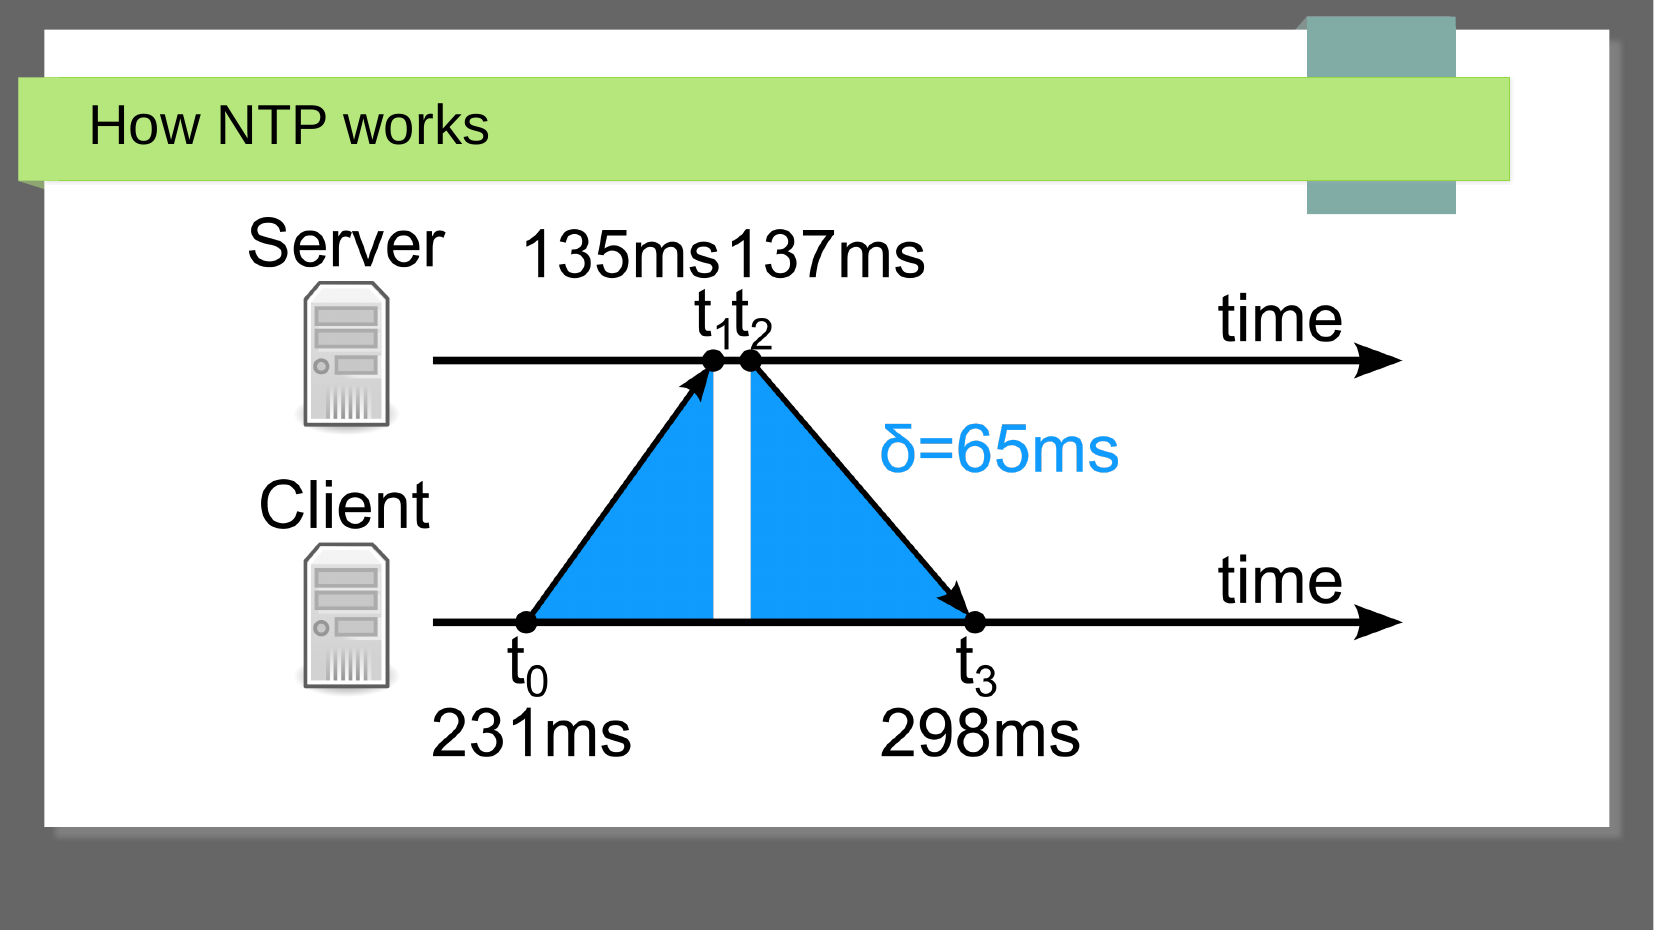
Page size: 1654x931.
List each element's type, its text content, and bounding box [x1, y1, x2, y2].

title How NTP works [88, 73, 1506, 178]
picture [249, 217, 1404, 758]
